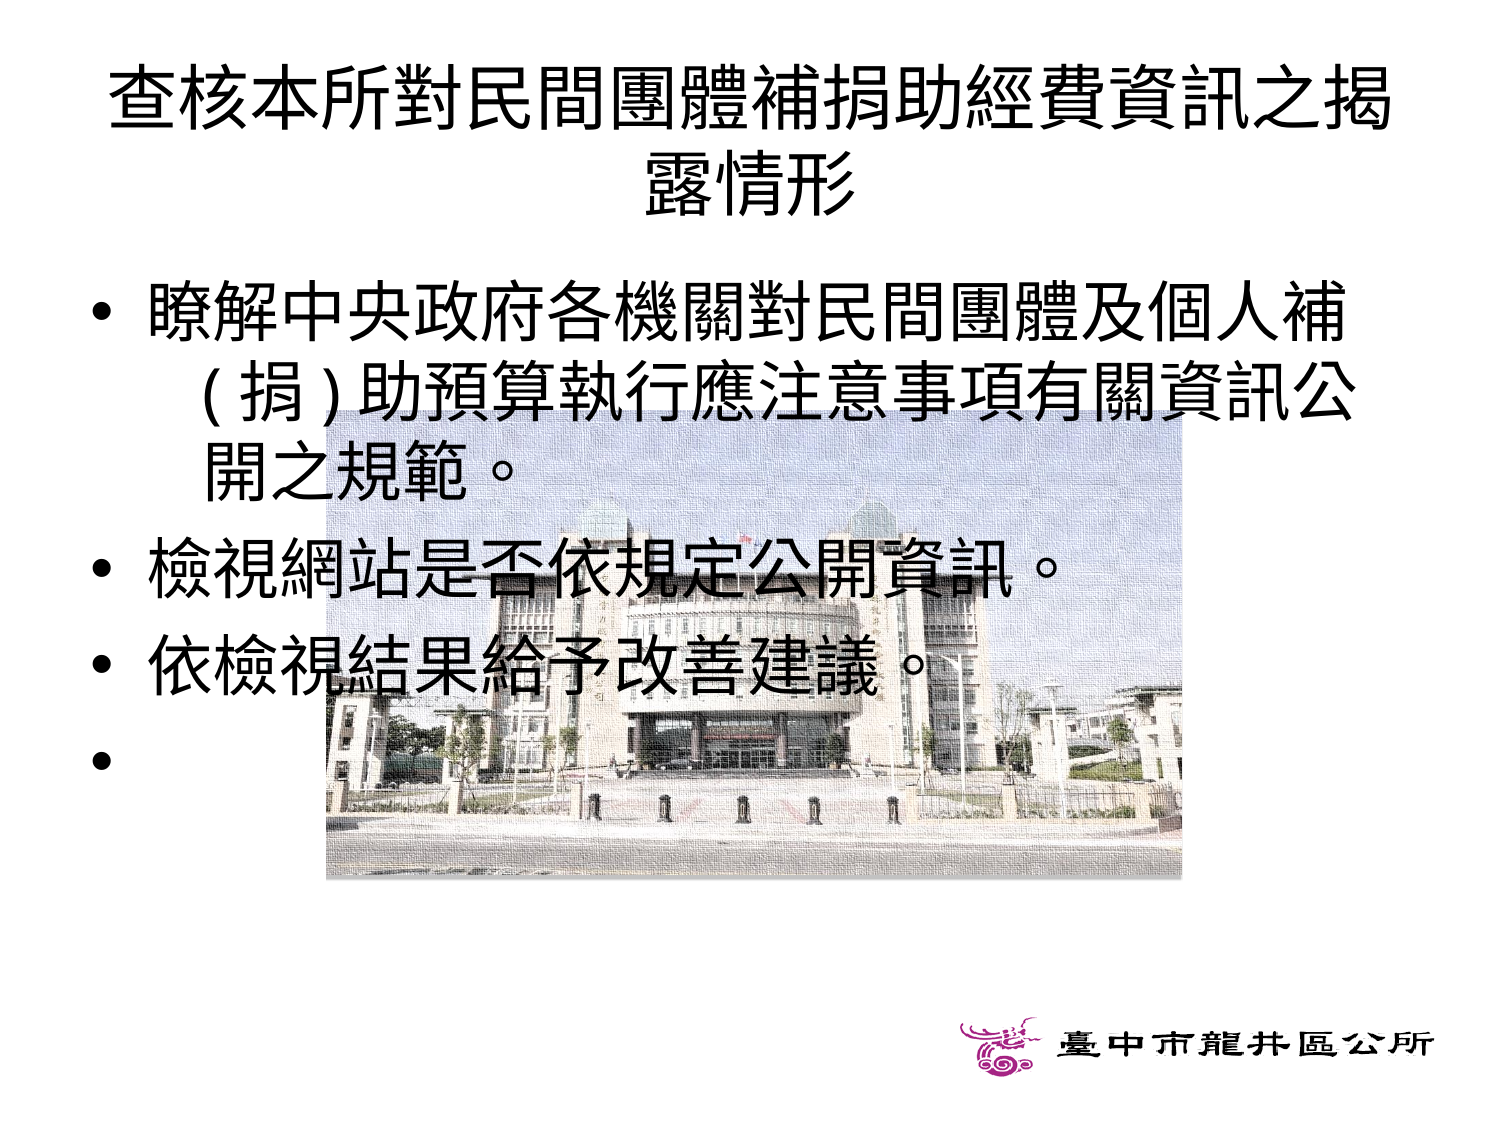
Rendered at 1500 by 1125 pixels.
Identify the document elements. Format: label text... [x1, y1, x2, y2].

title 查核本所對民間團體補捐助經費資訊之揭露情形 [75, 45, 1426, 233]
list 瞭解中央政府各機關對民間團體及個人補(捐)助預算執行應注意事項有關資訊公開之規範。 檢視網站是否依規定公開資訊。 依檢視結果給予改善建議。 [75, 262, 1426, 1005]
